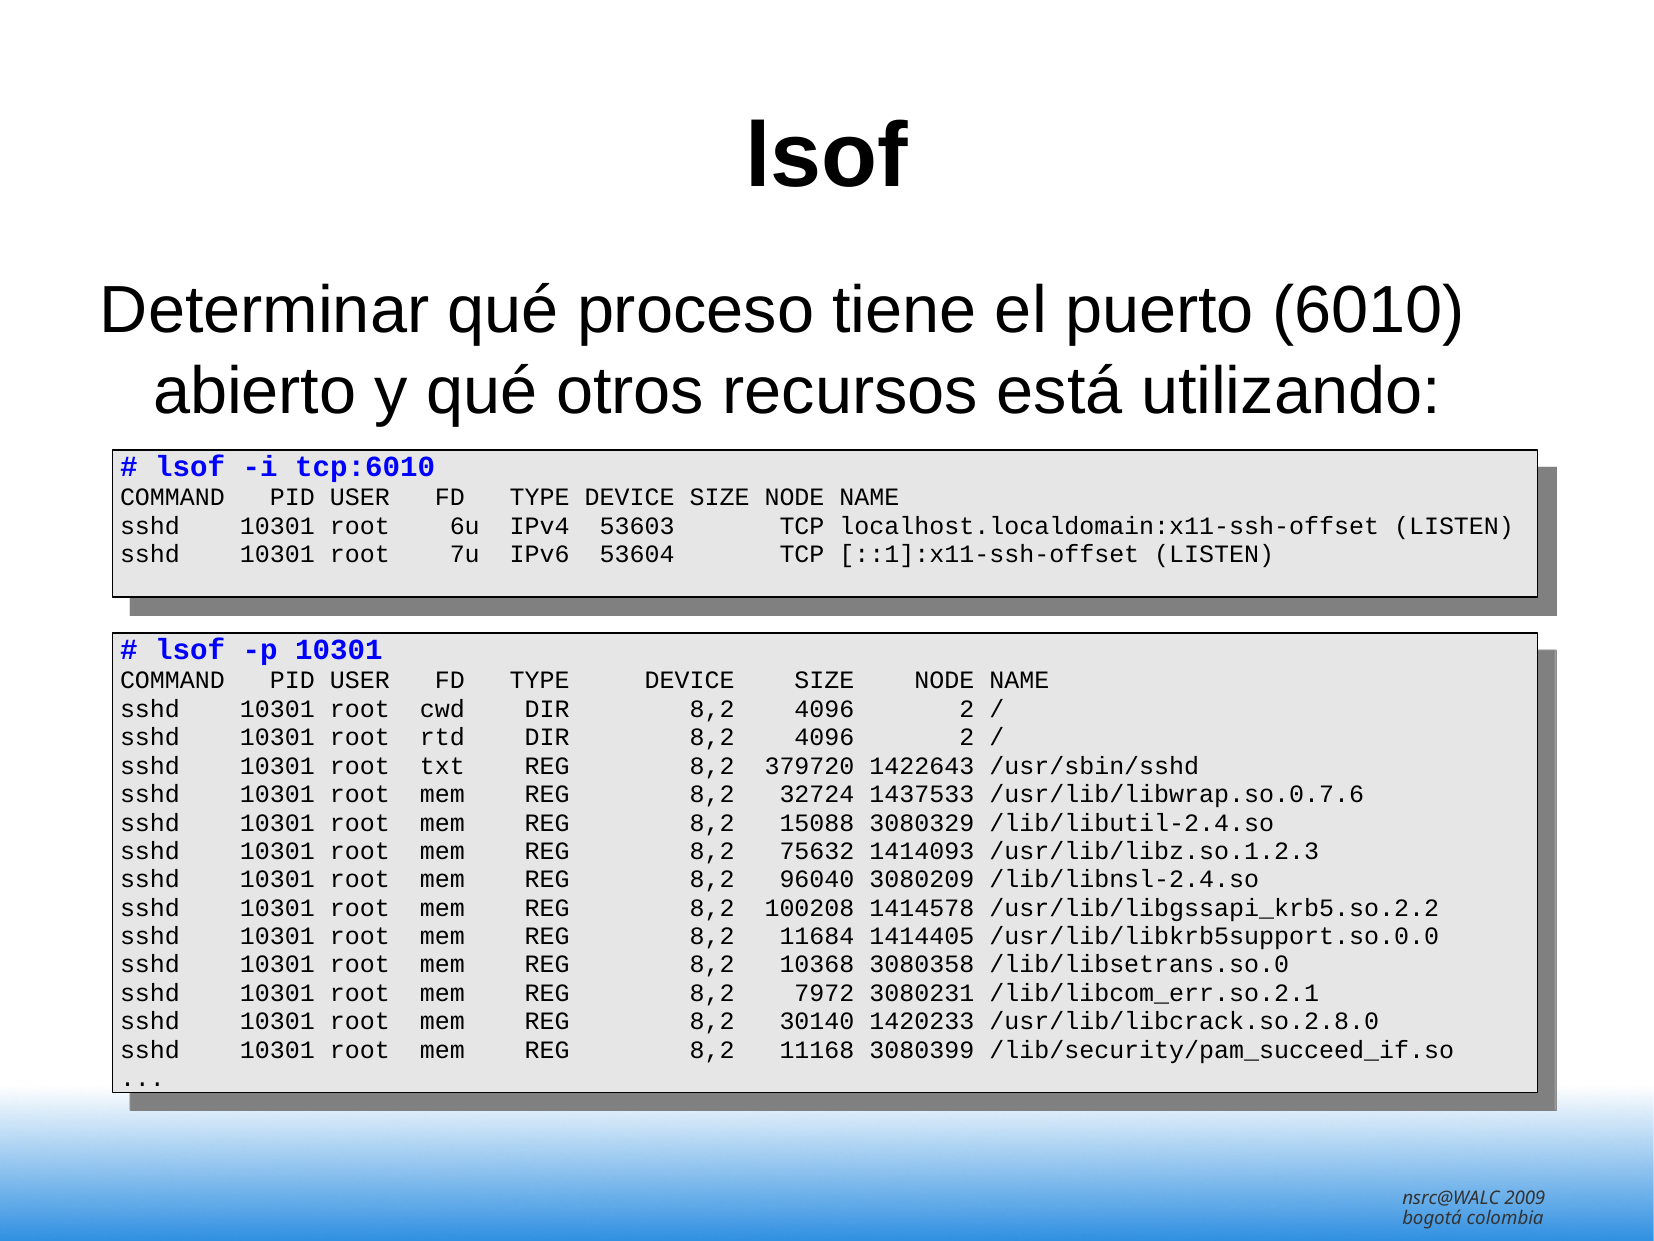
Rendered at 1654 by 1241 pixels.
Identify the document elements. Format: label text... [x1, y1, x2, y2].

picture [0, 1083, 1654, 1241]
title lsof [82, 49, 1571, 257]
list Determinar qué proceso tiene el puerto (6010) abierto y qué otros recursos está utilizando: [82, 266, 1571, 488]
text_box # lsof -i tcp:6010 COMMAND PID USER FD TYPE DEVICE SIZE NODE NAME sshd 10301 root 6u IPv4 53603 TCP localhost.localdomain:x11-ssh-offset (LISTEN)‏ sshd 10301 root 7u IPv6 53604 TCP [::1]:x11-ssh-offset (LISTEN)‏ [112, 449, 1538, 597]
text_box # lsof -p 10301 COMMAND PID USER FD TYPE DEVICE SIZE NODE NAME sshd 10301 root cwd DIR 8,2 4096 2 / sshd 10301 root rtd DIR 8,2 4096 2 / sshd 10301 root txt REG 8,2 379720 1422643 /usr/sbin/sshd sshd 10301 root mem REG 8,2 32724 1437533 /usr/lib/libwrap.so.0.7.6 sshd 10301 root mem REG 8,2 15088 3080329 /lib/libutil-2.4.so sshd 10301 root mem REG 8,2 75632 1414093 /usr/lib/libz.so.1.2.3 sshd 10301 root mem REG 8,2 96040 3080209 /lib/libnsl-2.4.so sshd 10301 root mem REG 8,2 100208 1414578 /usr/lib/libgssapi_krb5.so.2.2 sshd 10301 root mem REG 8,2 11684 1414405 /usr/lib/libkrb5support.so.0.0 sshd 10301 root mem REG 8,2 10368 3080358 /lib/libsetrans.so.0 sshd 10301 root mem REG 8,2 7972 3080231 /lib/libcom_err.so.2.1 sshd 10301 root mem REG 8,2 30140 1420233 /usr/lib/libcrack.so.2.8.0 sshd 10301 root mem REG 8,2 11168 3080399 /lib/security/pam_succeed_if.so ... [112, 633, 1538, 1093]
